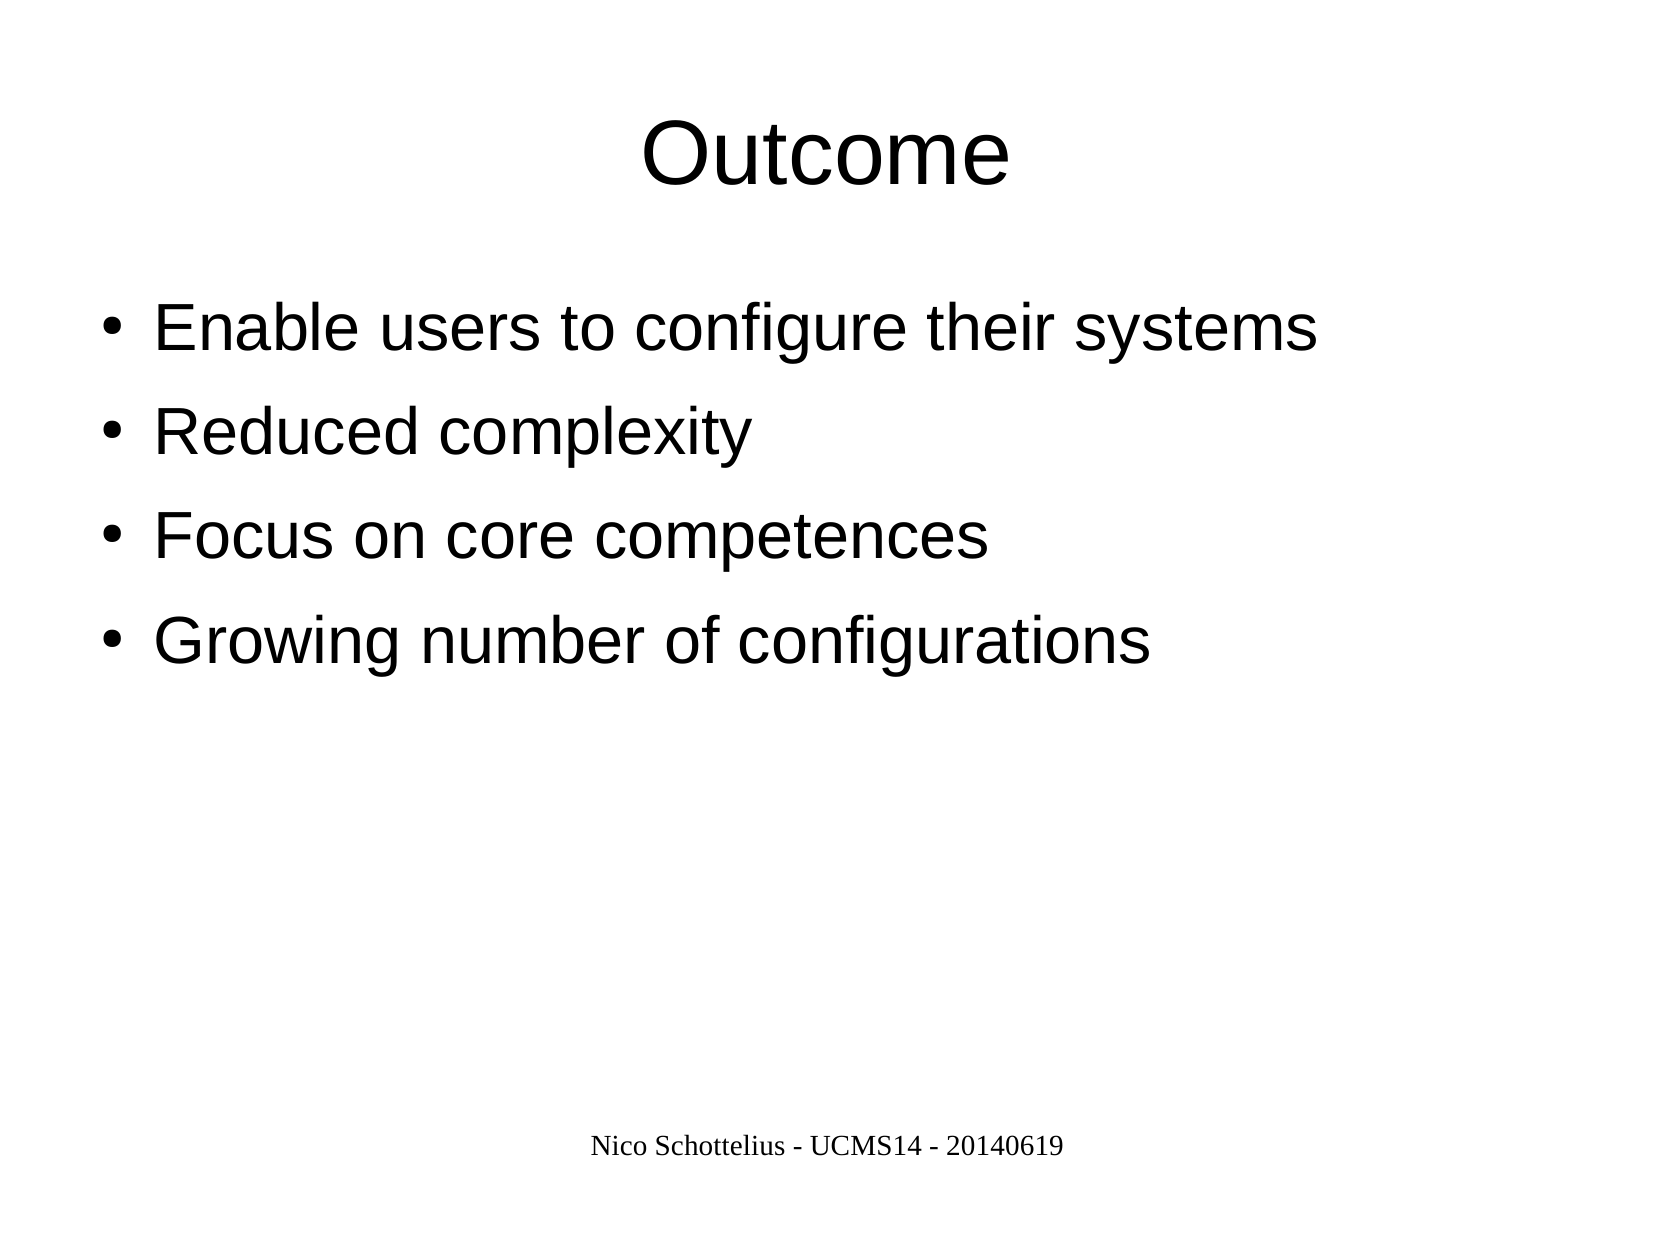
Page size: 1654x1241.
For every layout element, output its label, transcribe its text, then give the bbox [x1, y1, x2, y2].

title Outcome [82, 49, 1571, 257]
list Enable users to configure their systems Reduced complexity Focus on core competences Growing number of configurations [82, 290, 1538, 1010]
